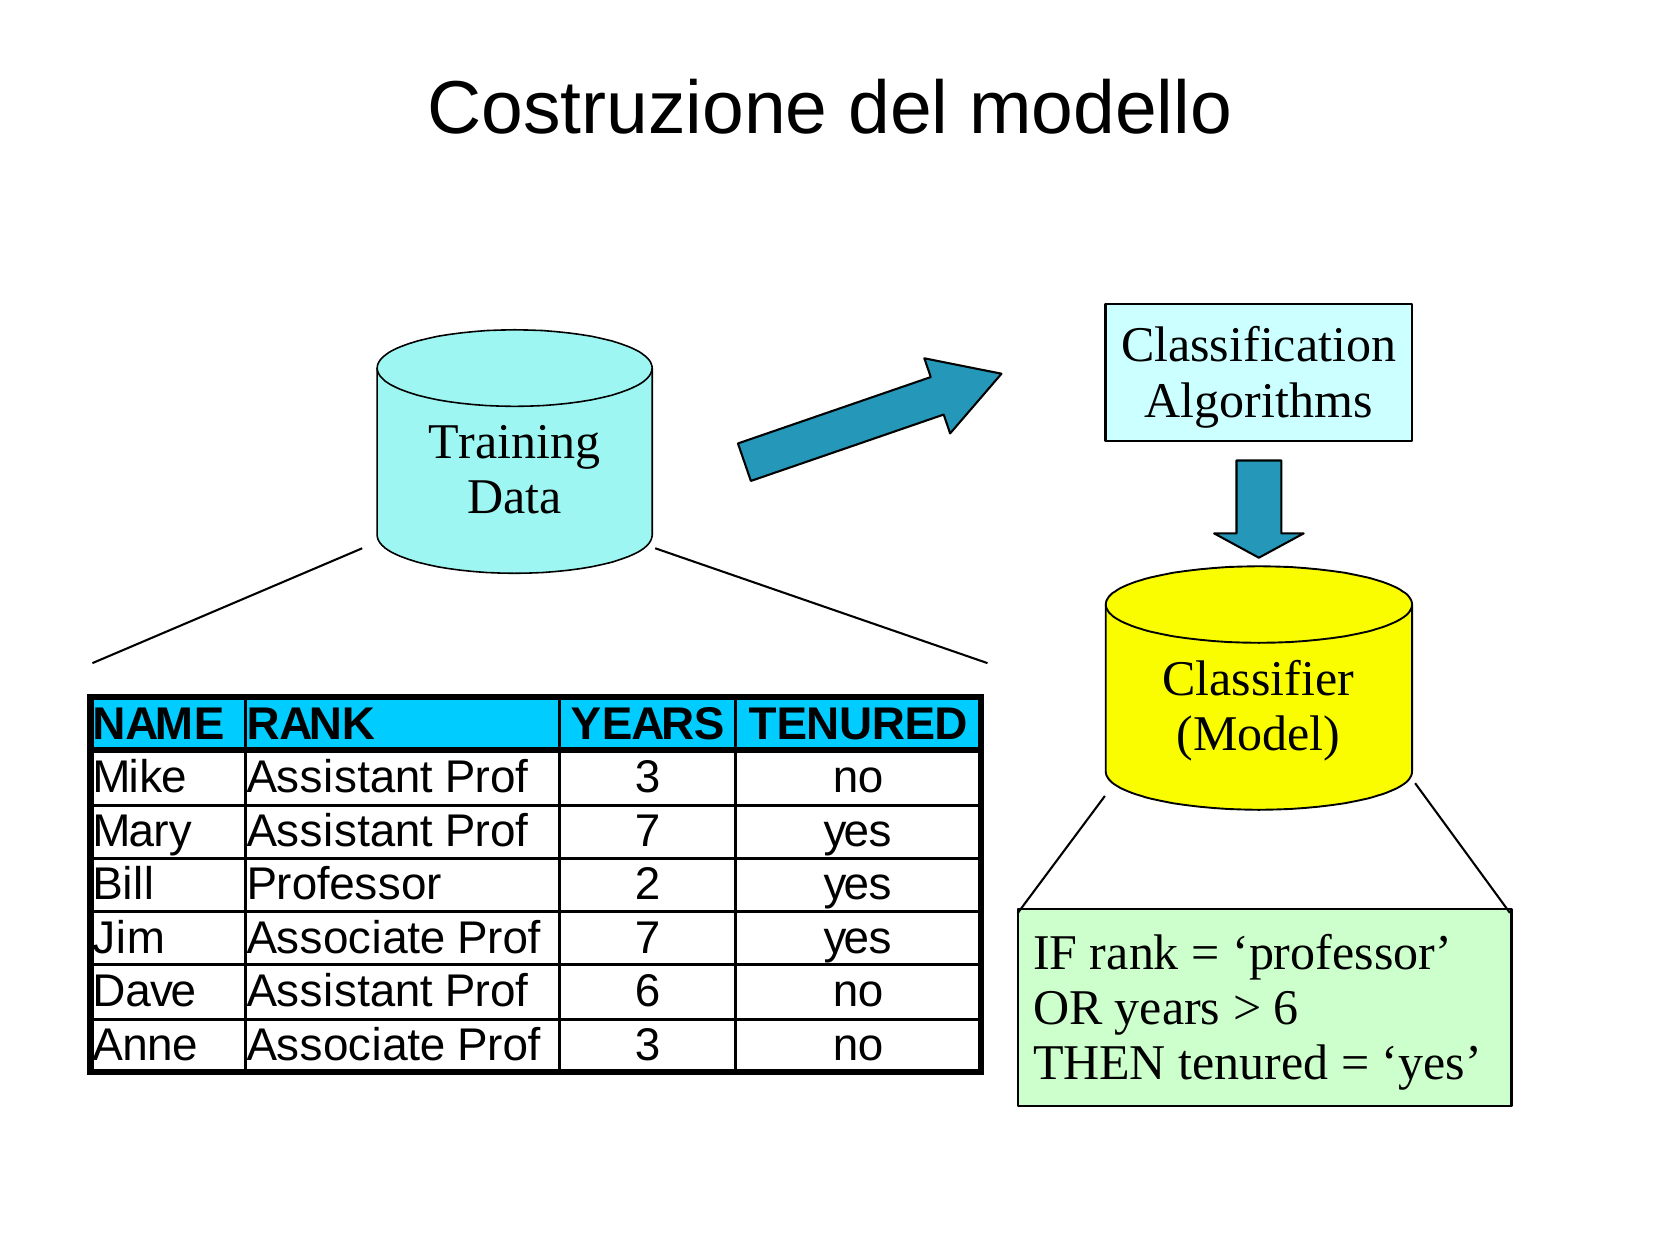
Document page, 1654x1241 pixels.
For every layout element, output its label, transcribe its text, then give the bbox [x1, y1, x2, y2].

text_box Classification Algorithms [1105, 304, 1413, 441]
title Costruzione del modello [52, 42, 1608, 173]
text_box IF rank = ‘professor’ OR years > 6 THEN tenured = ‘yes’ [1017, 909, 1512, 1107]
chart [85, 692, 986, 1089]
text_box Training Data [393, 405, 637, 534]
text_box [737, 358, 1002, 481]
picture [1104, 565, 1415, 813]
text_box [1214, 460, 1304, 558]
picture [376, 328, 655, 577]
text_box Classifier (Model) [1147, 638, 1370, 774]
